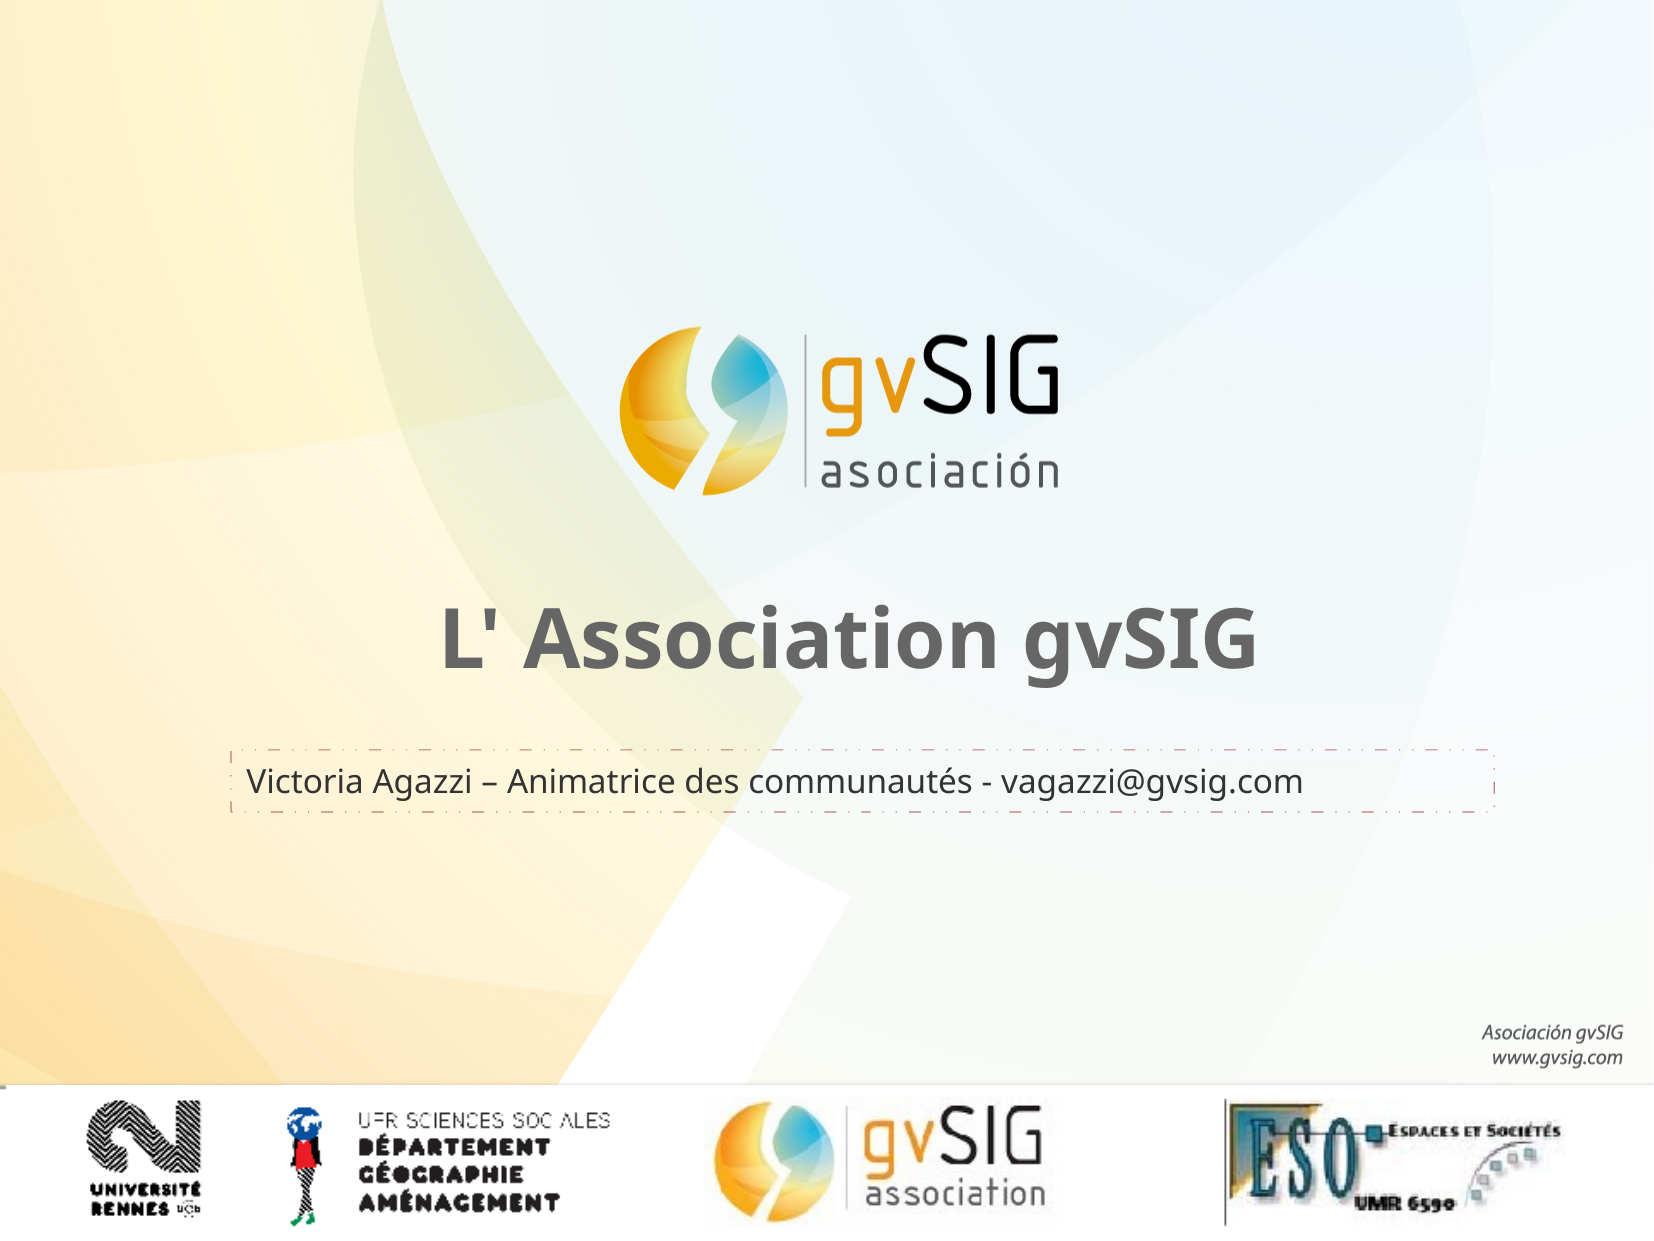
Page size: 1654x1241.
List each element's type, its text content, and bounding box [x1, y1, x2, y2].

picture [0, 0, 1654, 1241]
text_box Victoria Agazzi – Animatrice des communautés - vagazzi@gvsig.com [231, 749, 1495, 812]
title L' Association gvSIG [135, 586, 1565, 686]
